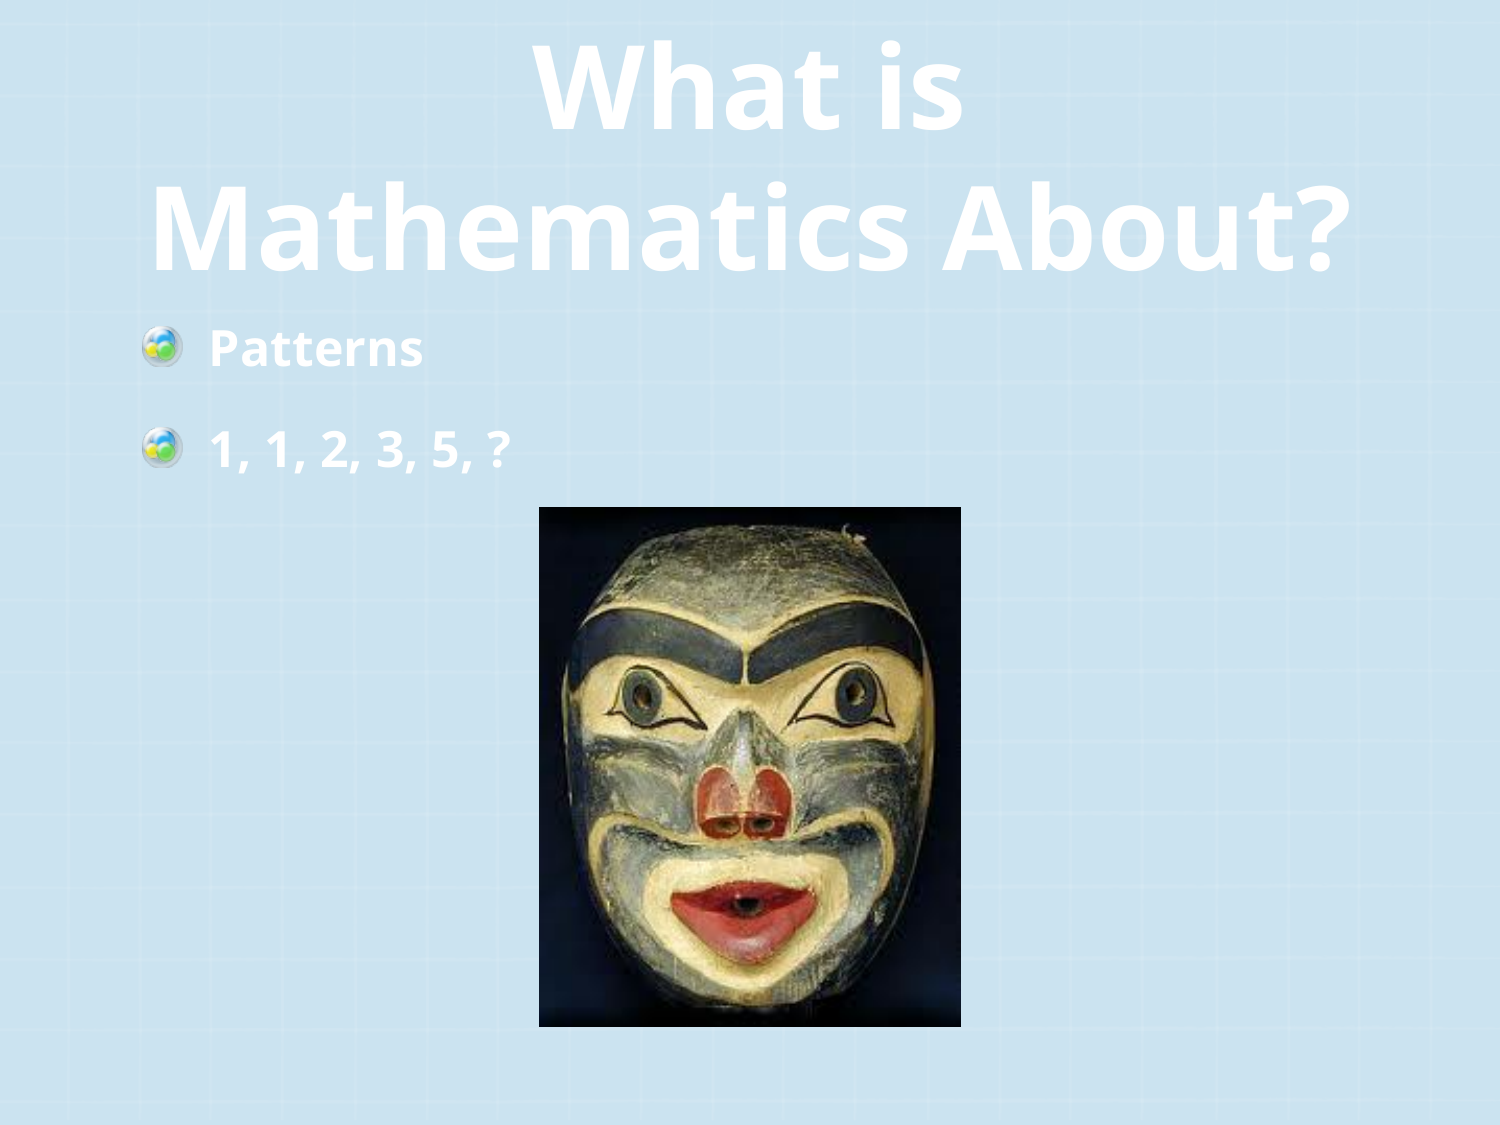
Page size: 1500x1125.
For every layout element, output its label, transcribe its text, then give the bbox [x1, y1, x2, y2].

list Patterns 1, 1, 2, 3, 5, ? [127, 308, 1372, 958]
title What is Mathematics About? [127, 17, 1372, 289]
picture [0, 0, 1500, 1125]
